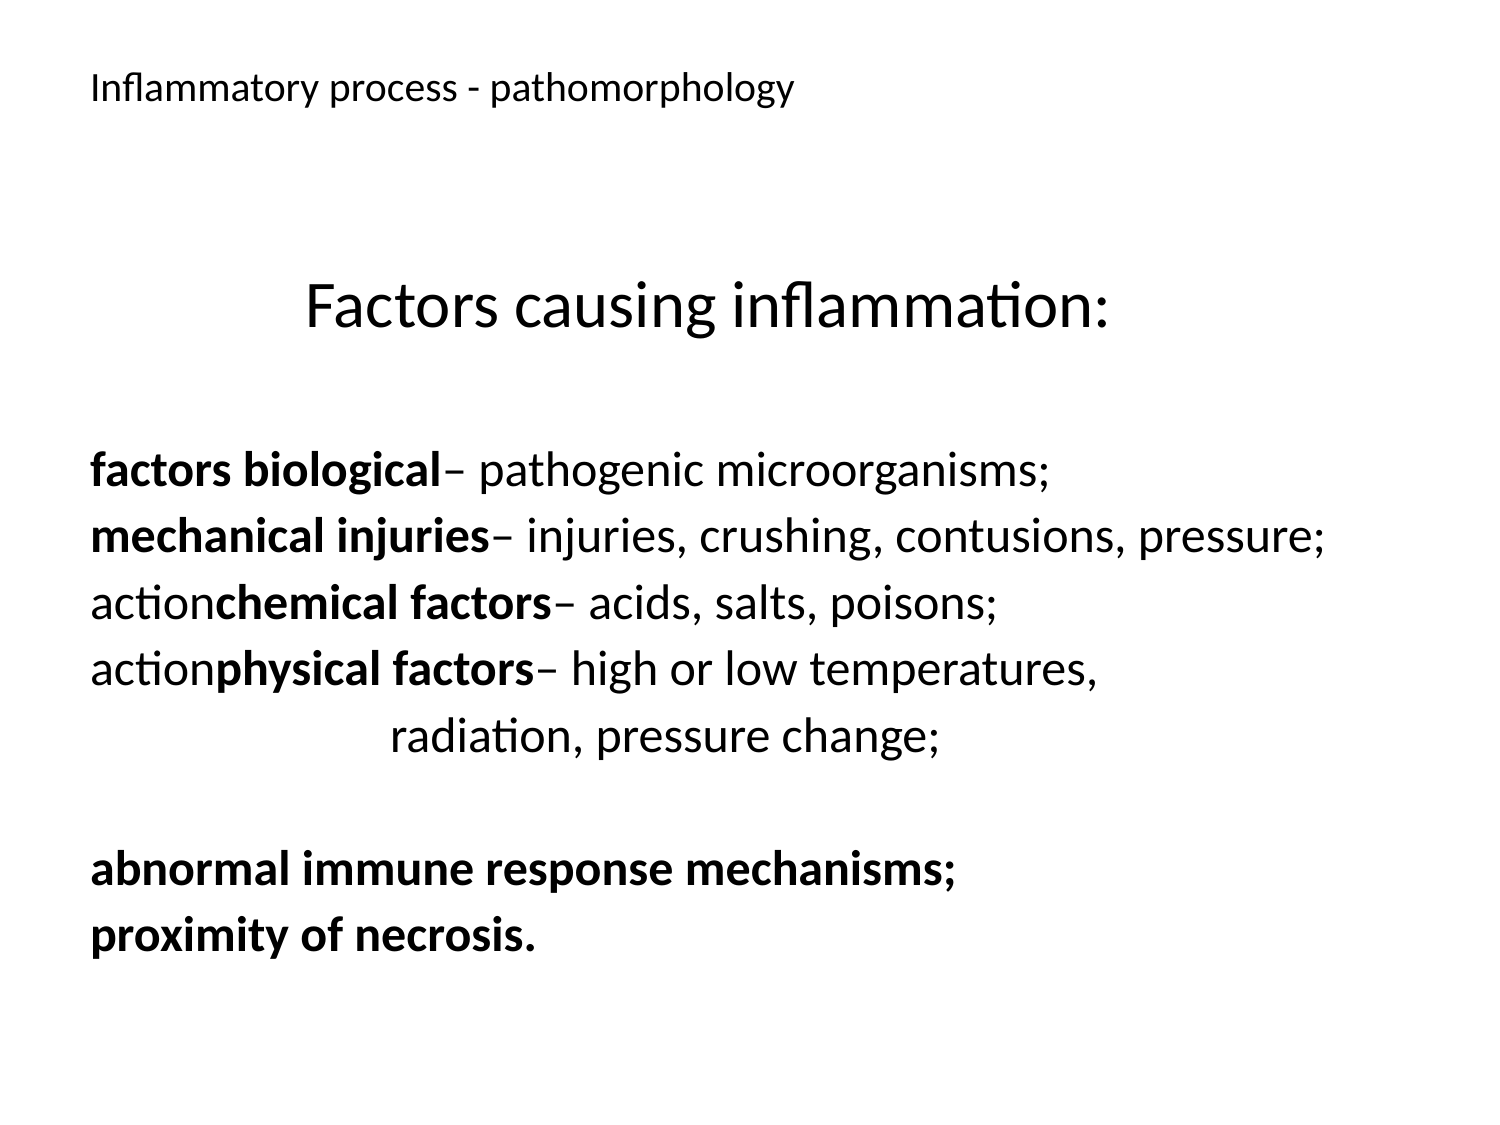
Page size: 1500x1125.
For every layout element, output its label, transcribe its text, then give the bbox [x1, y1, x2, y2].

list Factors causing inflammation: factors biological– pathogenic microorganisms; mechanical injuries– injuries, crushing, contusions, pressure; actionchemical factors– acids, salts, poisons; actionphysical factors– high or low temperatures, radiation, pressure change; abnormal immune response mechanisms; proximity of necrosis. [75, 262, 1426, 1005]
title Inflammatory process - pathomorphology [75, 45, 1426, 126]
